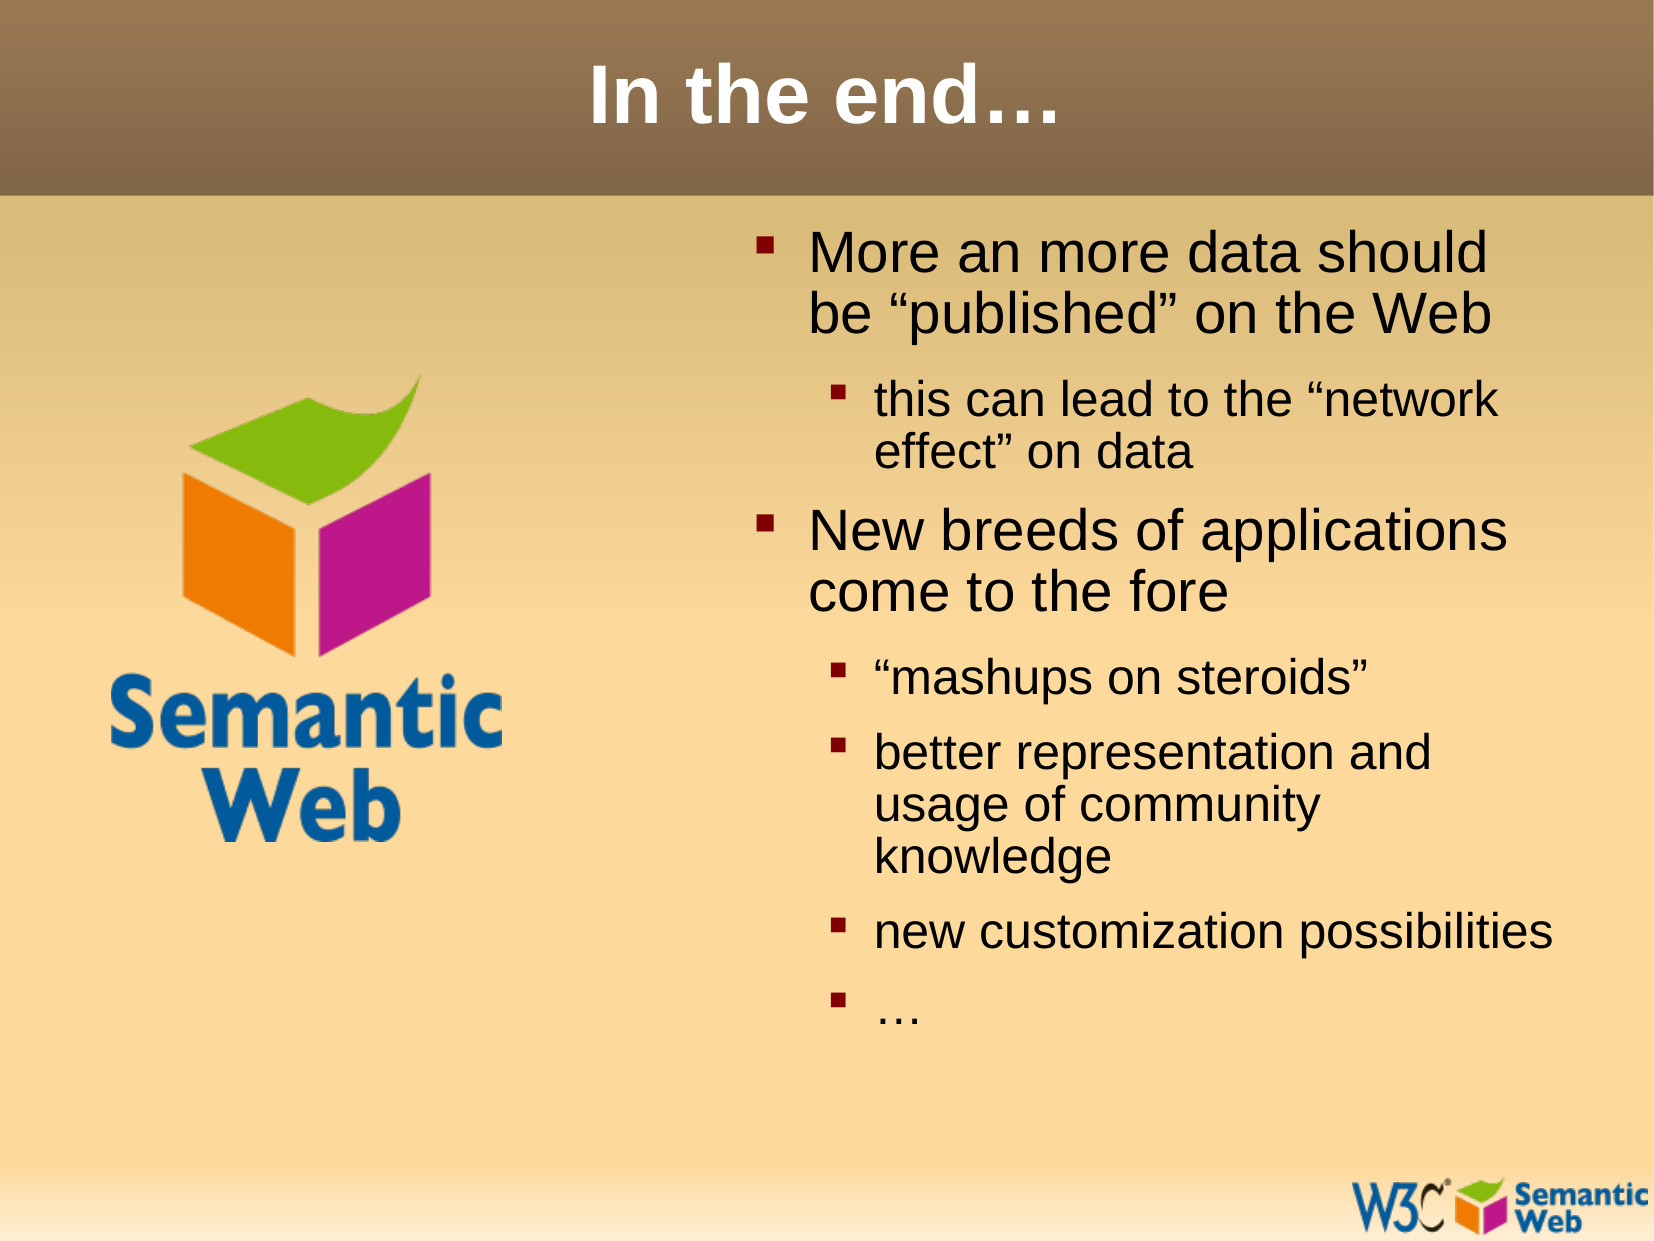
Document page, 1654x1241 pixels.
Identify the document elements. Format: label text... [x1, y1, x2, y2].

picture [0, 196, 1654, 1241]
title In the end… [0, 0, 1654, 196]
list More an more data should be “published” on the Web this can lead to the “network effect” on data New breeds of applications come to the fore “mashups on steroids” better representation and usage of community knowledge new customization possibilities … [751, 219, 1571, 1108]
